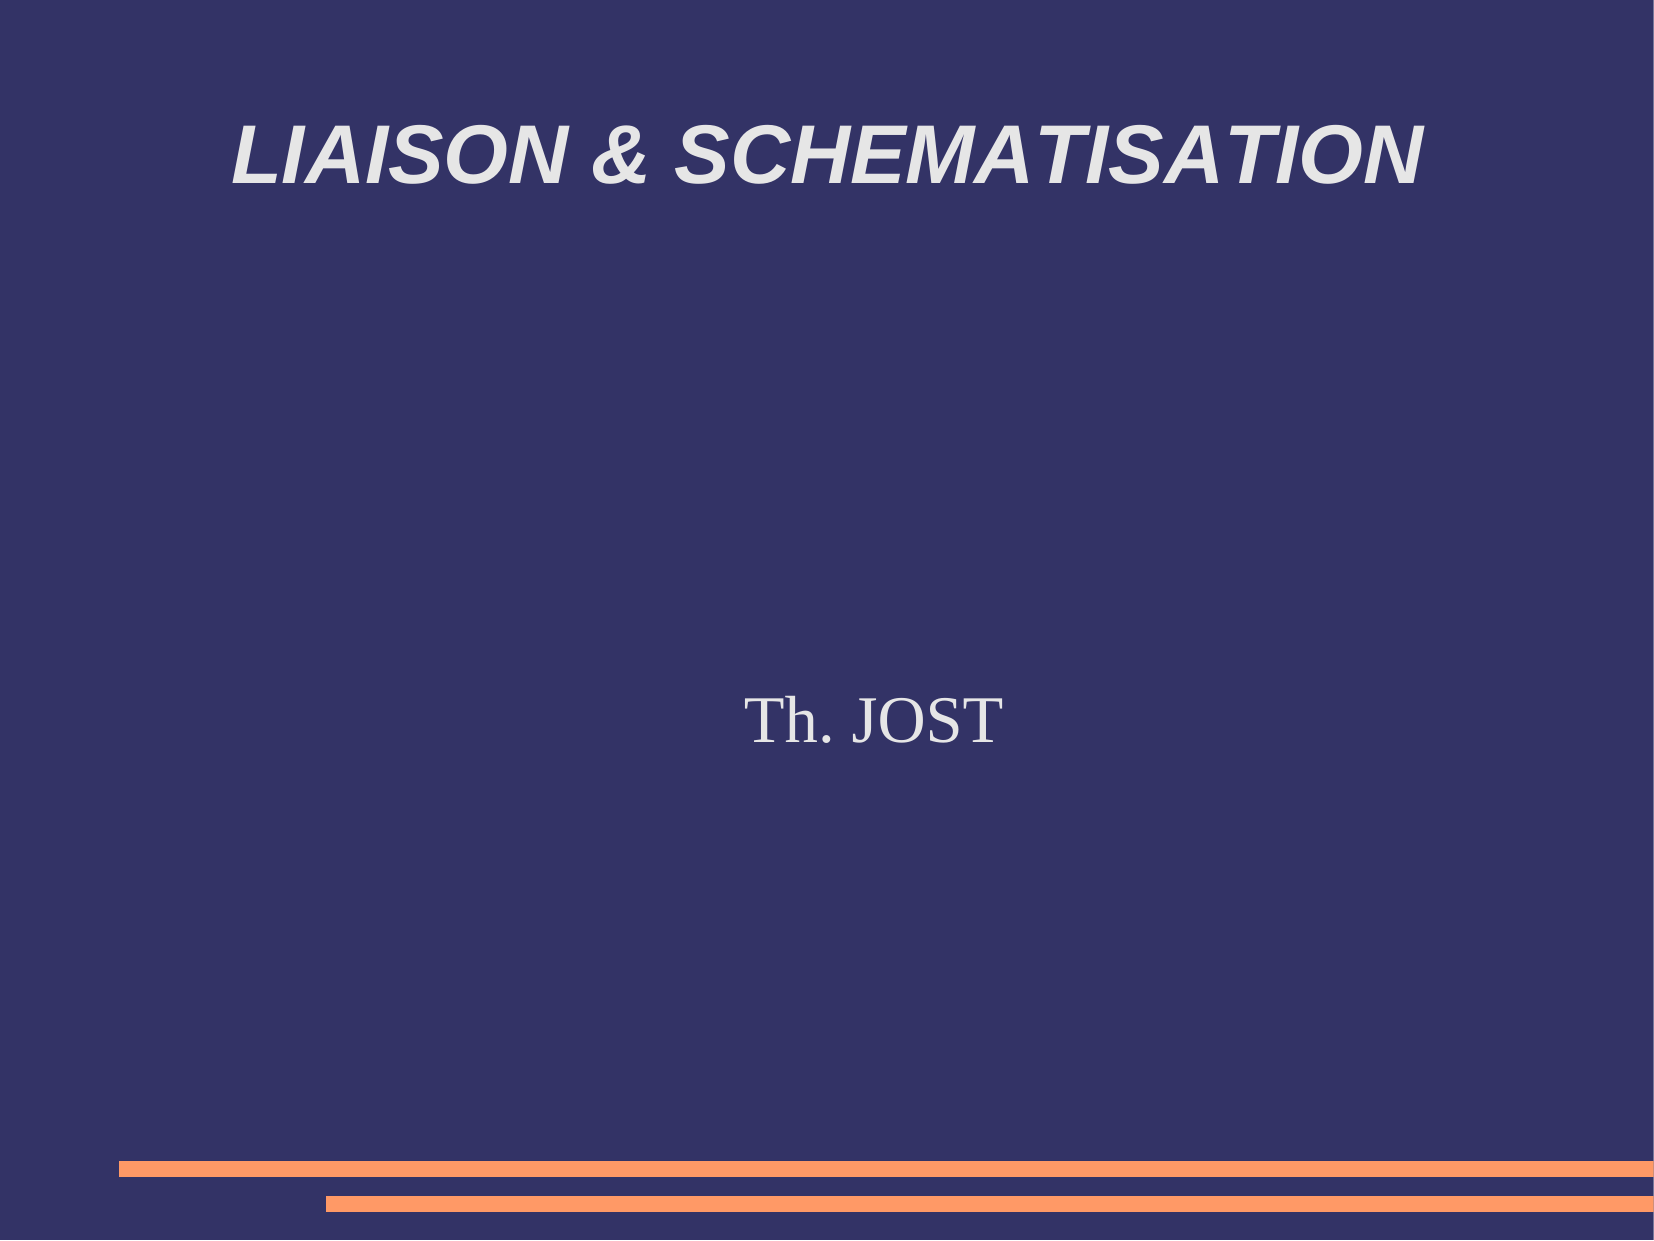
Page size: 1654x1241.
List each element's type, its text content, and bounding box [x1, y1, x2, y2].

title LIAISON & SCHEMATISATION [121, 46, 1534, 254]
subtitle Th. JOST [178, 364, 1570, 1147]
